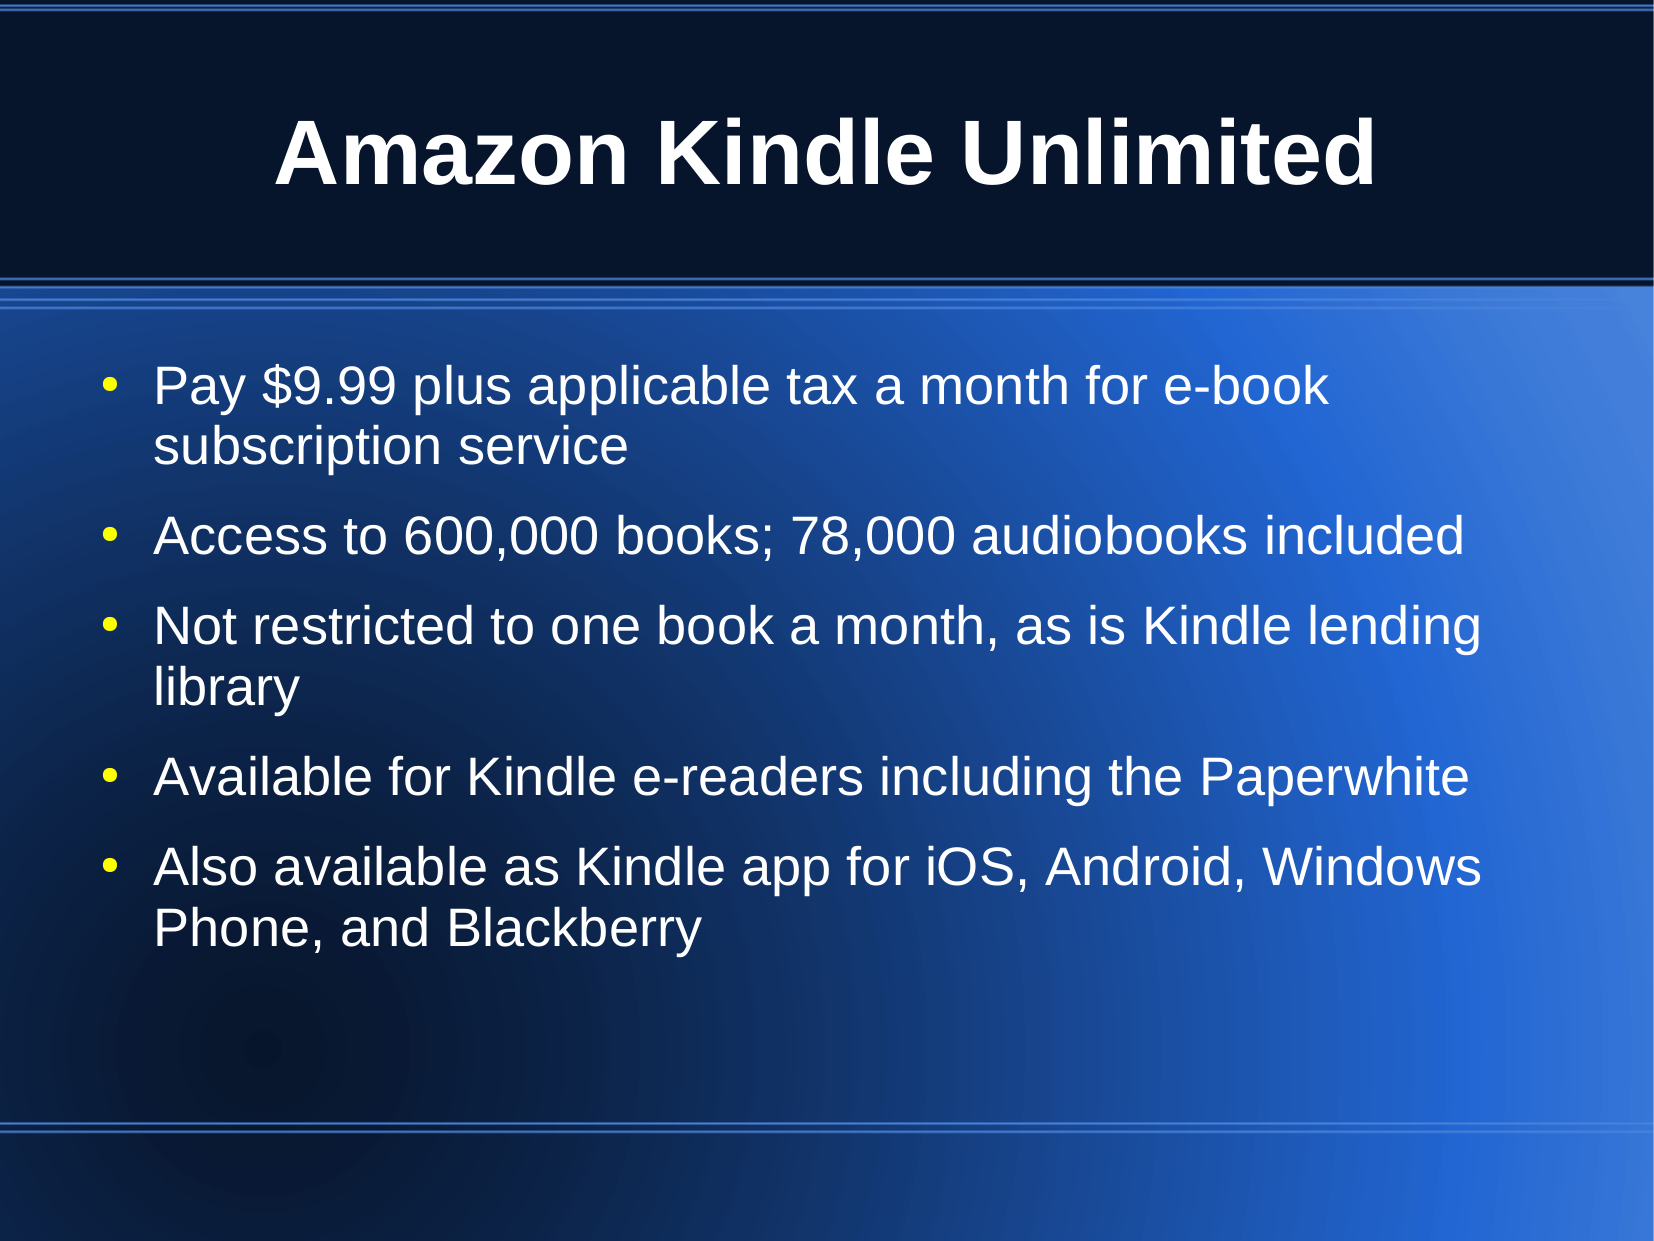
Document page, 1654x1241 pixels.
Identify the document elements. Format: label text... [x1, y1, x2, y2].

list Pay $9.99 plus applicable tax a month for e-book subscription service Access to 600,000 books; 78,000 audiobooks included Not restricted to one book a month, as is Kindle lending library Available for Kindle e-readers including the Paperwhite Also available as Kindle app for iOS, Android, Windows Phone, and Blackberry [82, 355, 1571, 1058]
picture [0, 0, 1654, 1241]
title Amazon Kindle Unlimited [82, 49, 1571, 257]
